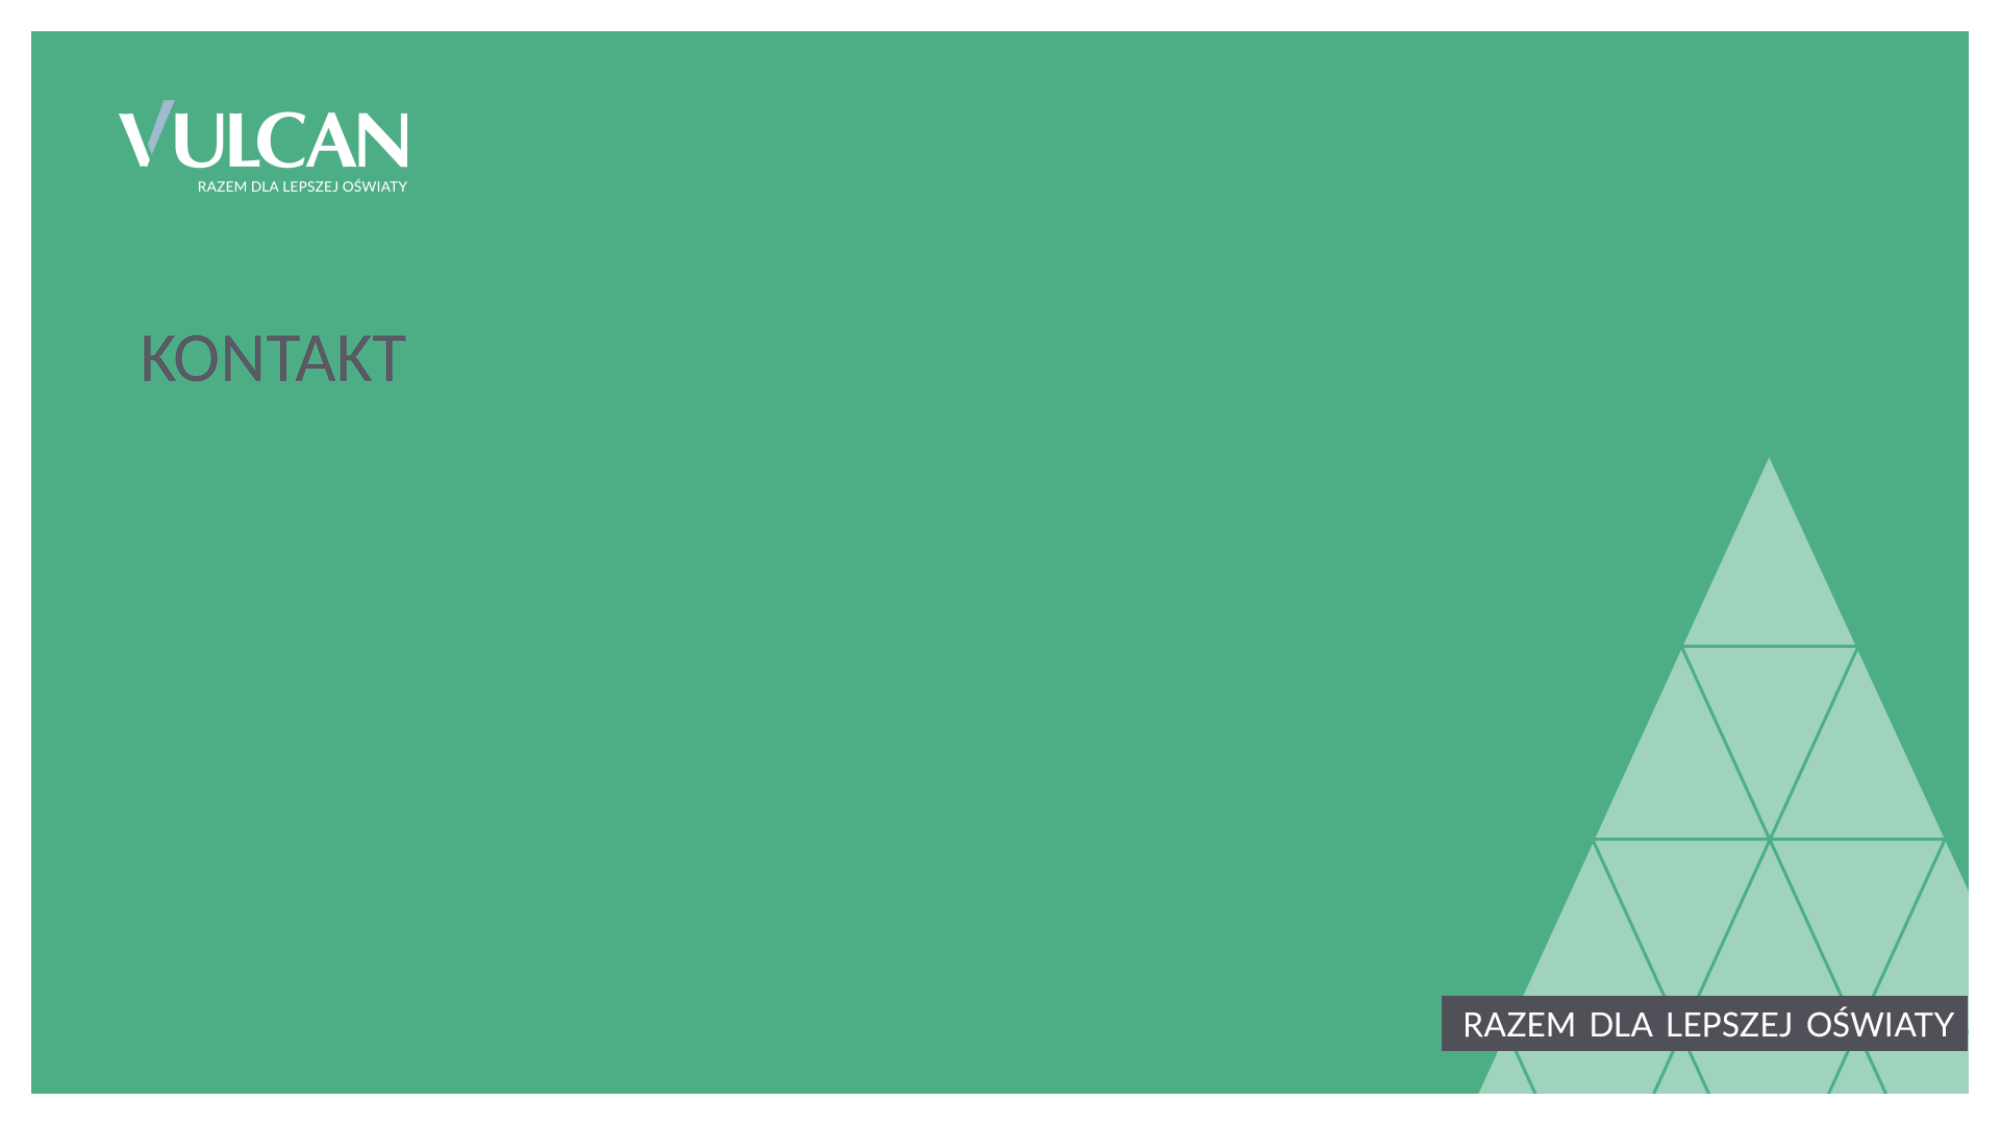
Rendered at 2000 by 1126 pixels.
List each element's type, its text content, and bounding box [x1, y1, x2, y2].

list KONTAKT [125, 302, 1237, 799]
picture [0, 0, 2000, 1125]
